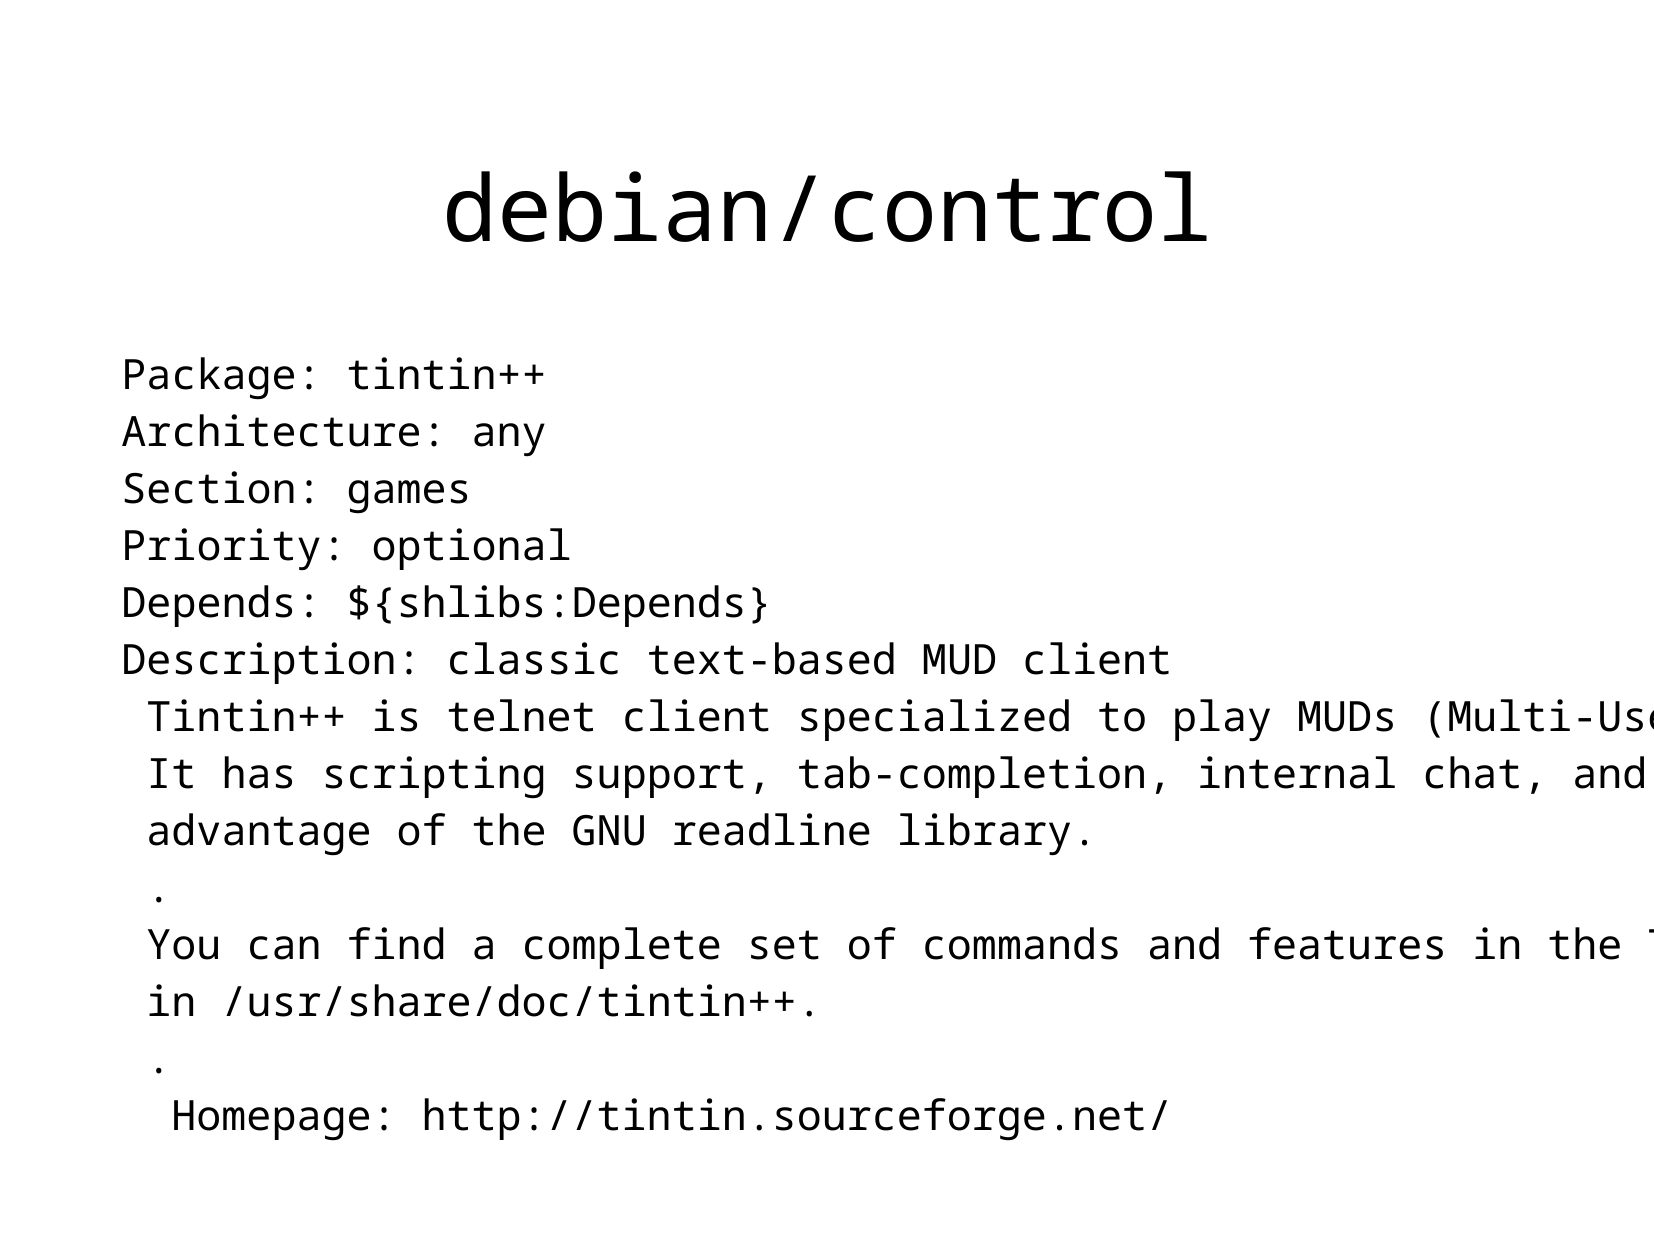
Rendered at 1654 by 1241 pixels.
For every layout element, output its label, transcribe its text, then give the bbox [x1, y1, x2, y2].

list Package: tintin++ Architecture: any Section: games Priority: optional Depends: ${shlibs:Depends} Description: classic text-based MUD client Tintin++ is telnet client specialized to play MUDs (Multi-User Dungeons). It has scripting support, tab-completion, internal chat, and takes advantage of the GNU readline library. . You can find a complete set of commands and features in the Tintin++ manual, in /usr/share/doc/tintin++. . Homepage: http://tintin.sourceforge.net/ [121, 344, 1654, 1127]
title debian/control [121, 102, 1534, 311]
